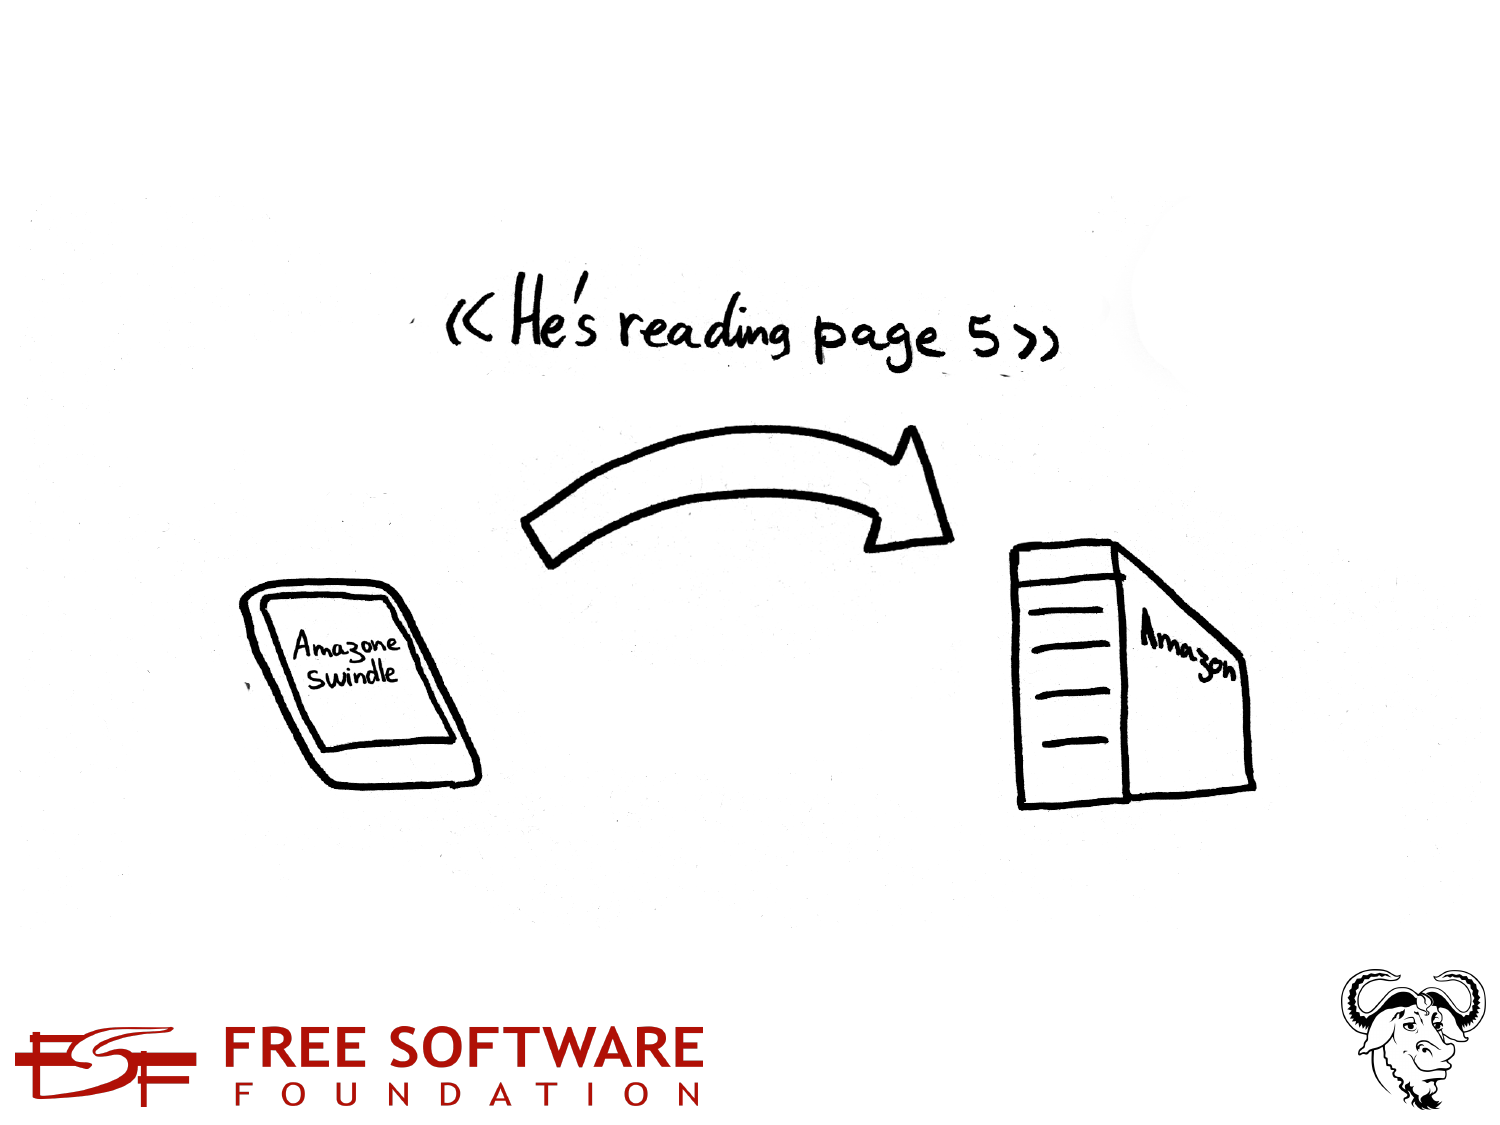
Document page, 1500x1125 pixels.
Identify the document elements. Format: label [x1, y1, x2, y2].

picture [19, 196, 1481, 929]
picture [15, 1026, 703, 1107]
picture [1341, 969, 1486, 1110]
